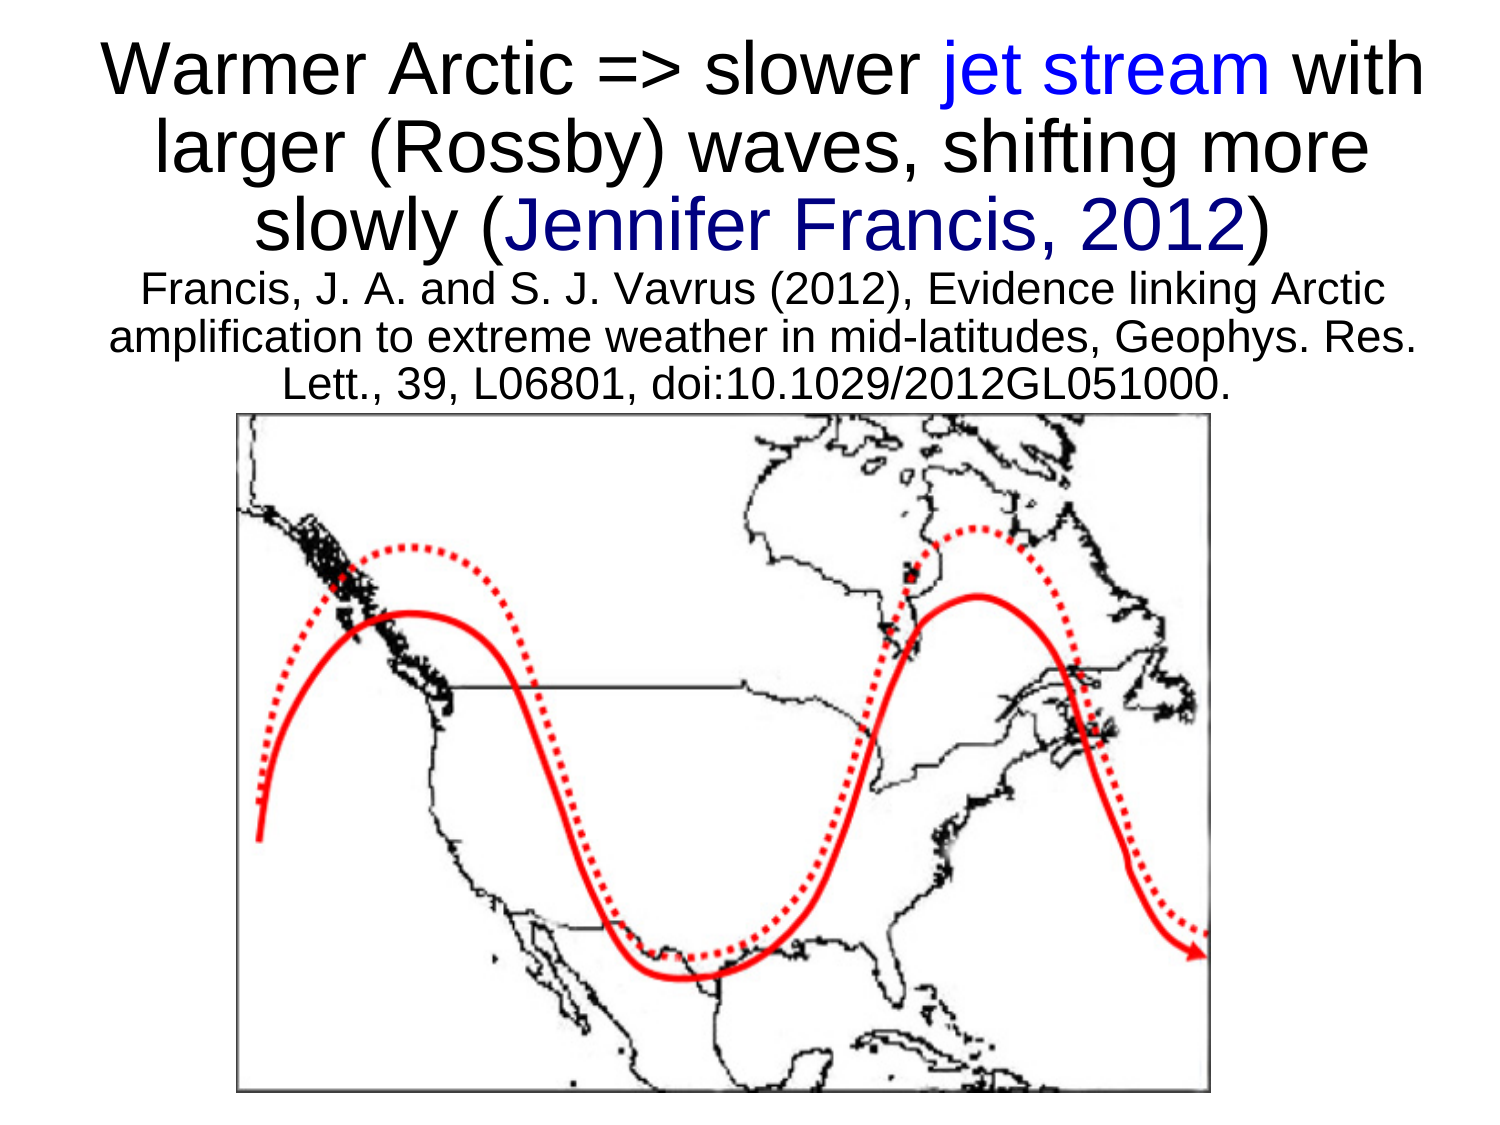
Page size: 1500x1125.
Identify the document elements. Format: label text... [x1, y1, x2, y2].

picture [236, 413, 1211, 1093]
title Warmer Arctic => slower jet stream with larger (Rossby) waves, shifting more slowly (Jennifer Francis, 2012) Francis, J. A. and S. J. Vavrus (2012), Evidence linking Arctic amplification to extreme weather in mid-latitudes, Geophys. Res. Lett., 39, L06801, doi:10.1029/2012GL051000. [88, 29, 1439, 412]
